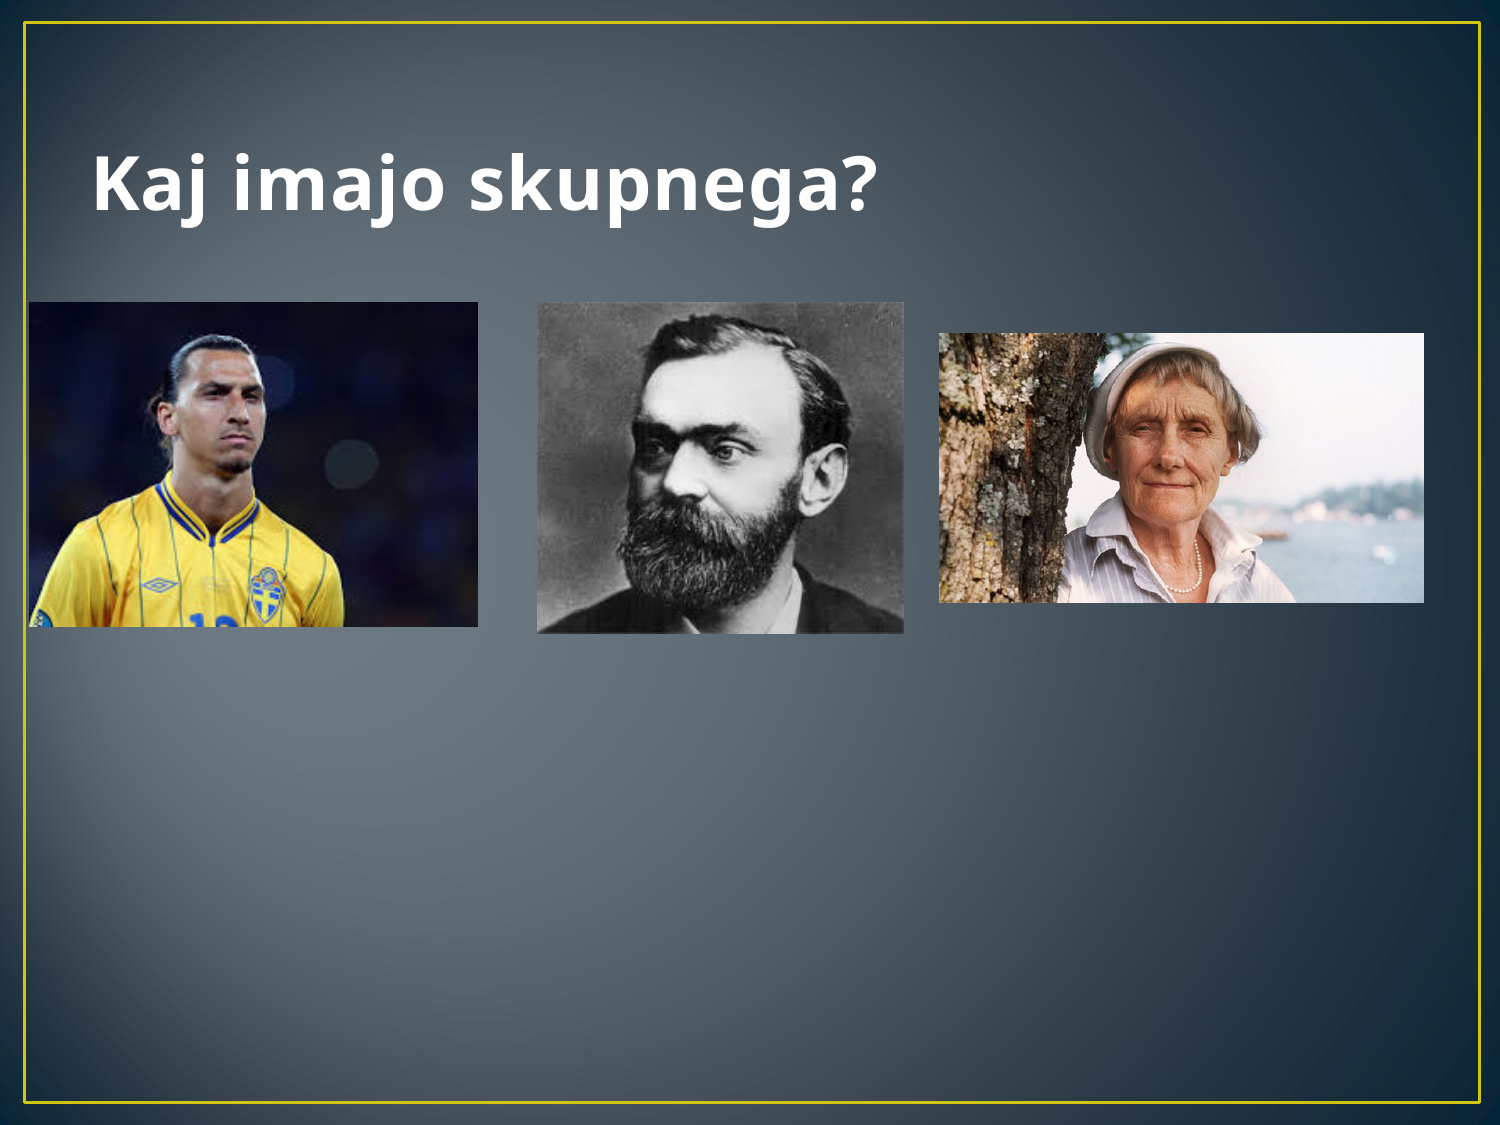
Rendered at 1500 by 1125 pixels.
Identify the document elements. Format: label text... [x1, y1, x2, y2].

title Kaj imajo skupnega? [75, 45, 1425, 233]
picture [0, 0, 1500, 1125]
